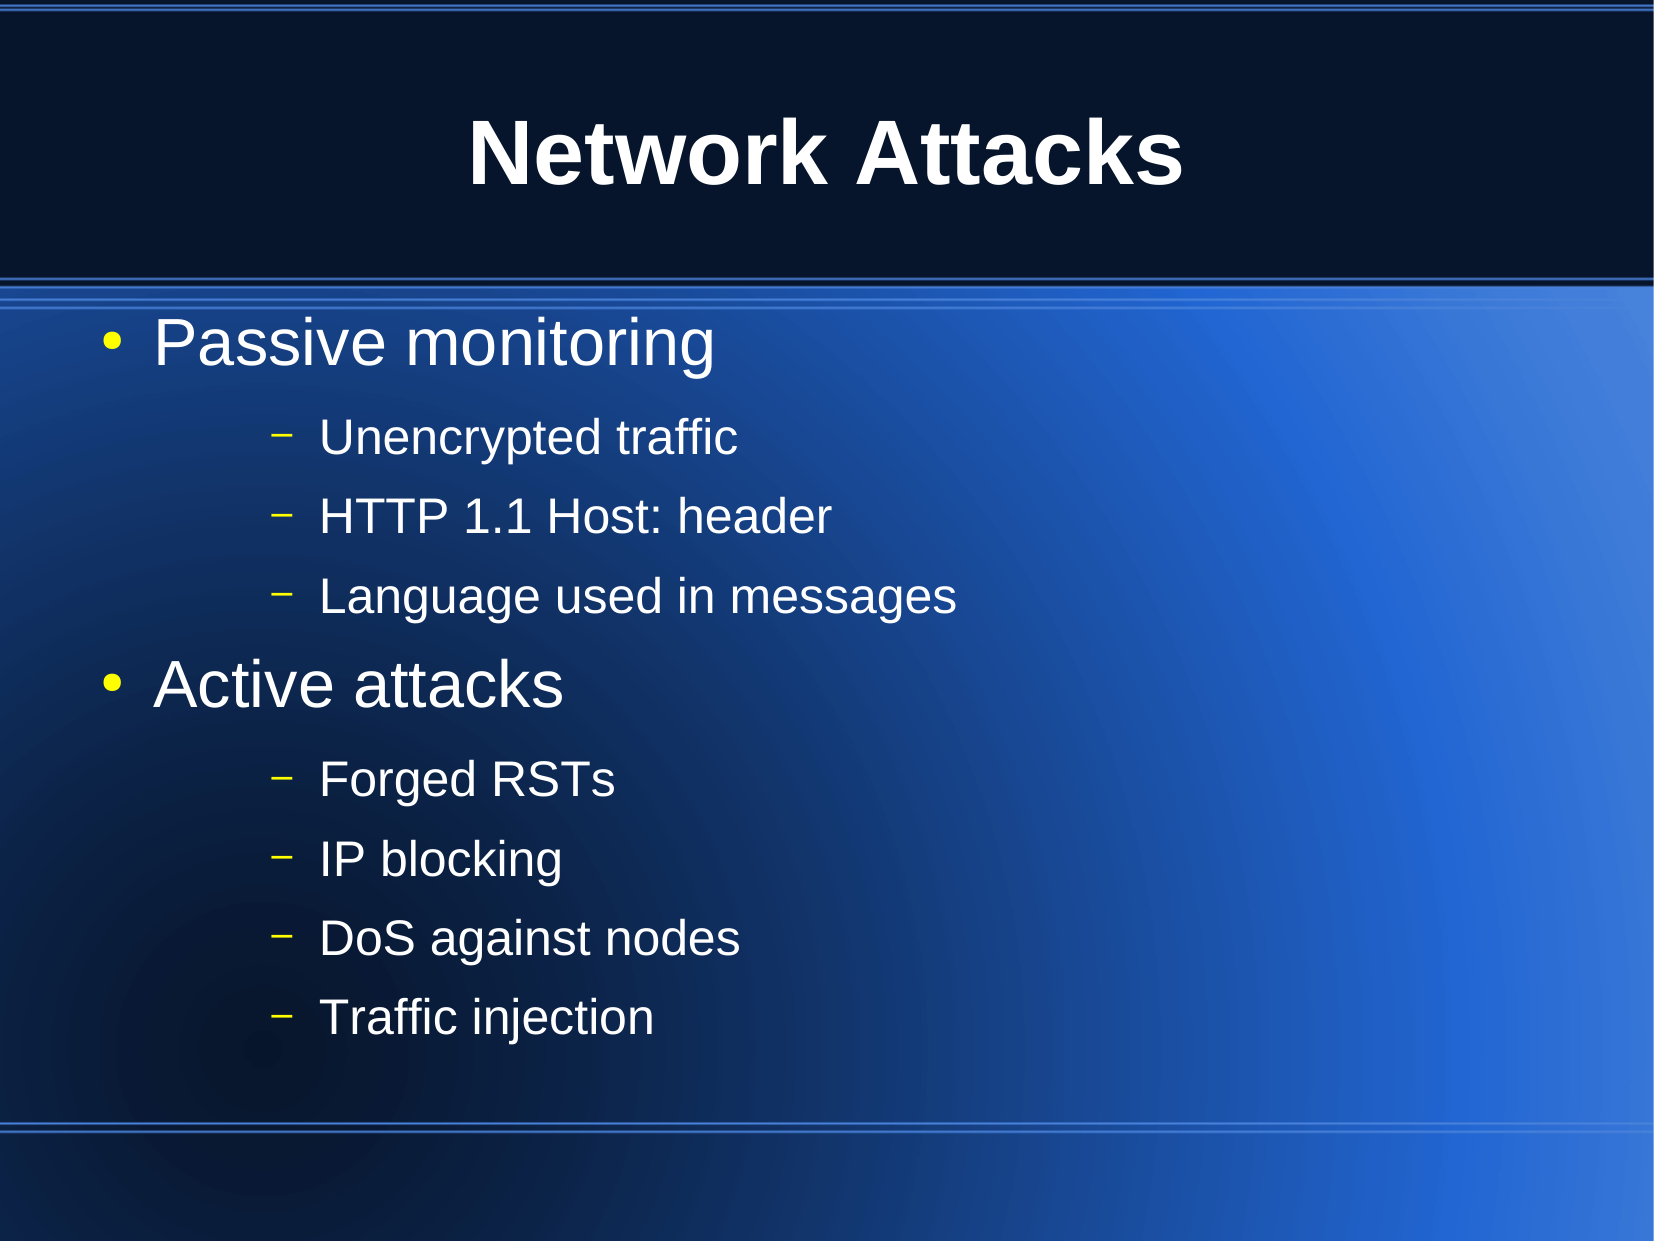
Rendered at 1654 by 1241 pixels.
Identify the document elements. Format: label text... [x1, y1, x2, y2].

title Network Attacks [82, 56, 1571, 250]
picture [0, 0, 1654, 1241]
list Passive monitoring Unencrypted traffic HTTP 1.1 Host: header Language used in messages Active attacks Forged RSTs IP blocking DoS against nodes Traffic injection [82, 304, 1571, 1046]
